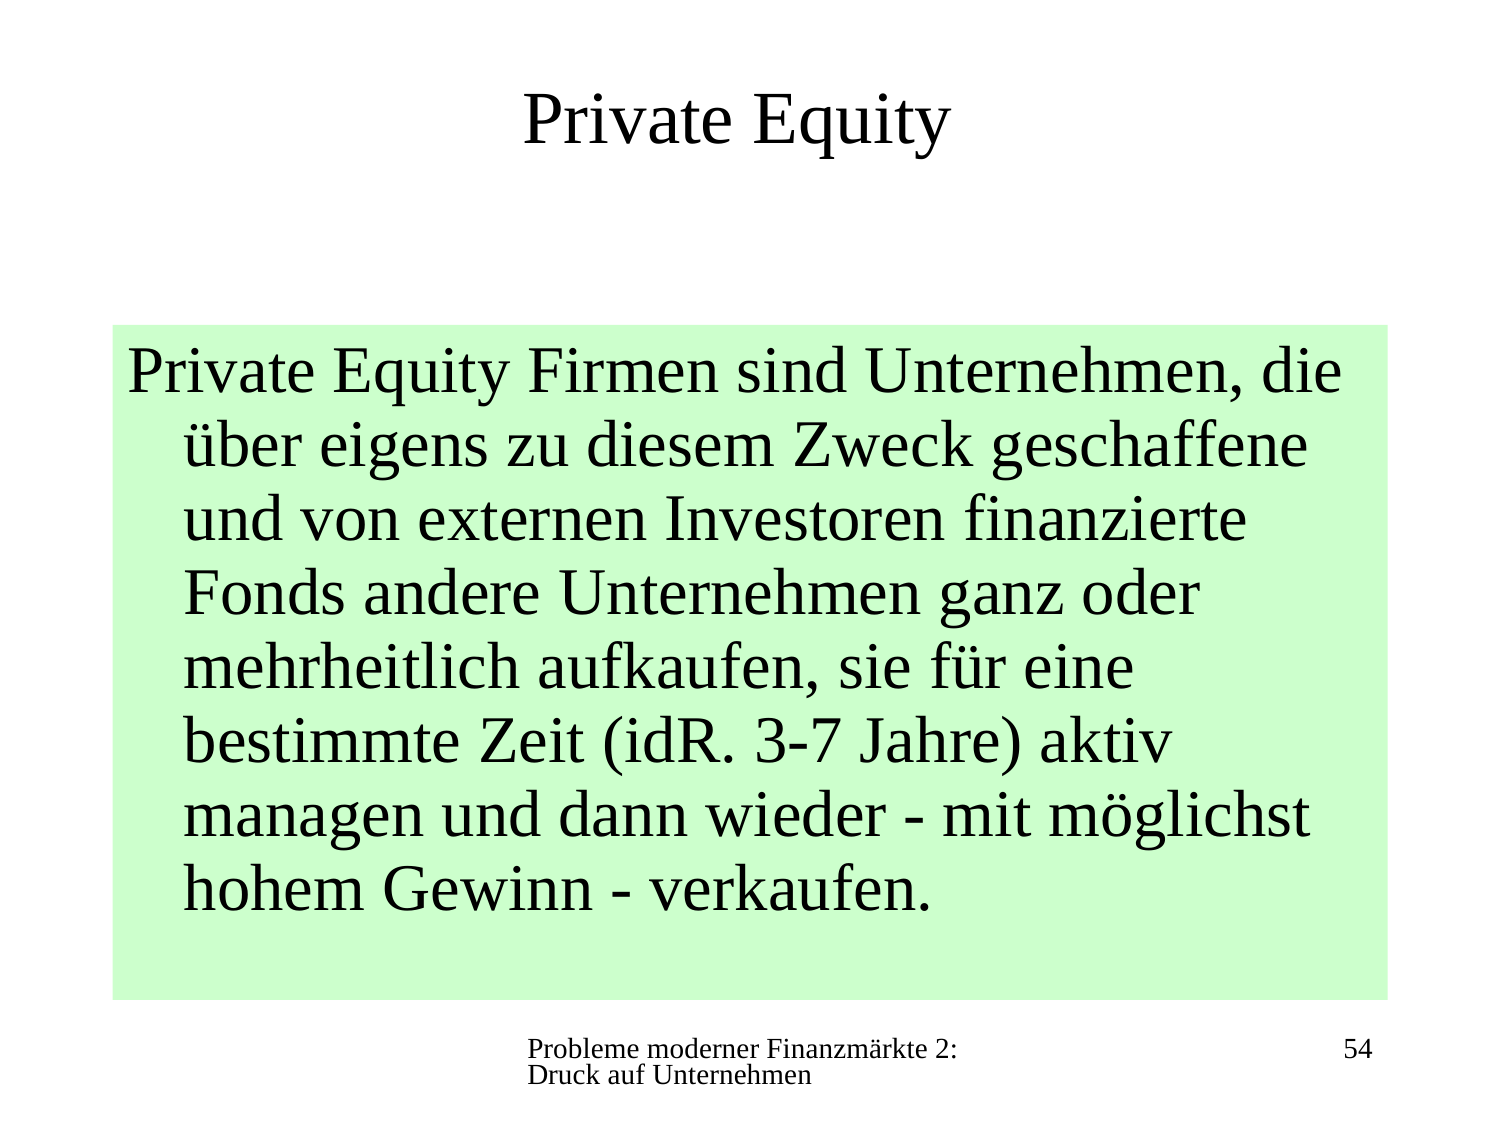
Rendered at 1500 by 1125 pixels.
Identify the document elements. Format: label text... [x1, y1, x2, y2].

text_box Private Equity [99, 24, 1375, 213]
text_box Private Equity Firmen sind Unternehmen, die über eigens zu diesem Zweck geschaffene und von externen Investoren finanzierte Fonds andere Unternehmen ganz oder mehrheitlich aufkaufen, sie für eine bestimmte Zeit (idR. 3-7 Jahre) aktiv managen und dann wieder - mit möglichst hohem Gewinn - verkaufen. [112, 324, 1388, 1000]
